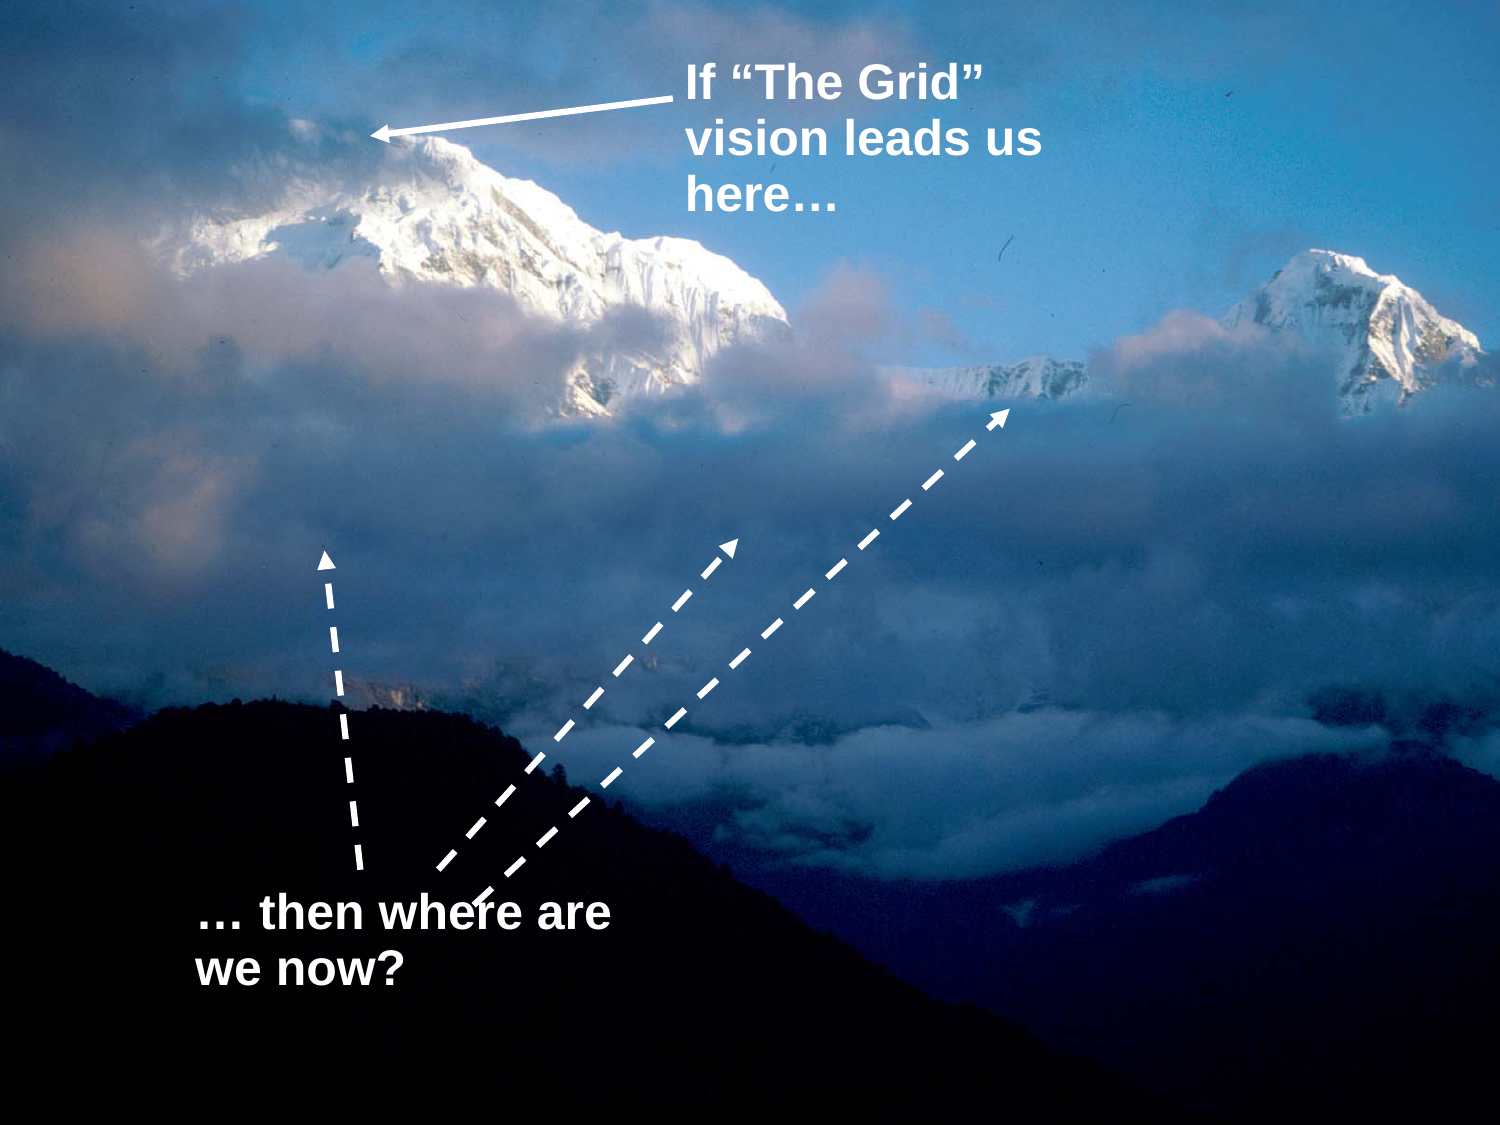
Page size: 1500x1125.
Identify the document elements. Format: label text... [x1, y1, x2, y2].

text_box … then where are we now? [180, 876, 636, 1012]
text_box If “The Grid” vision leads us here… [670, 46, 1125, 243]
picture [0, 0, 1500, 1125]
